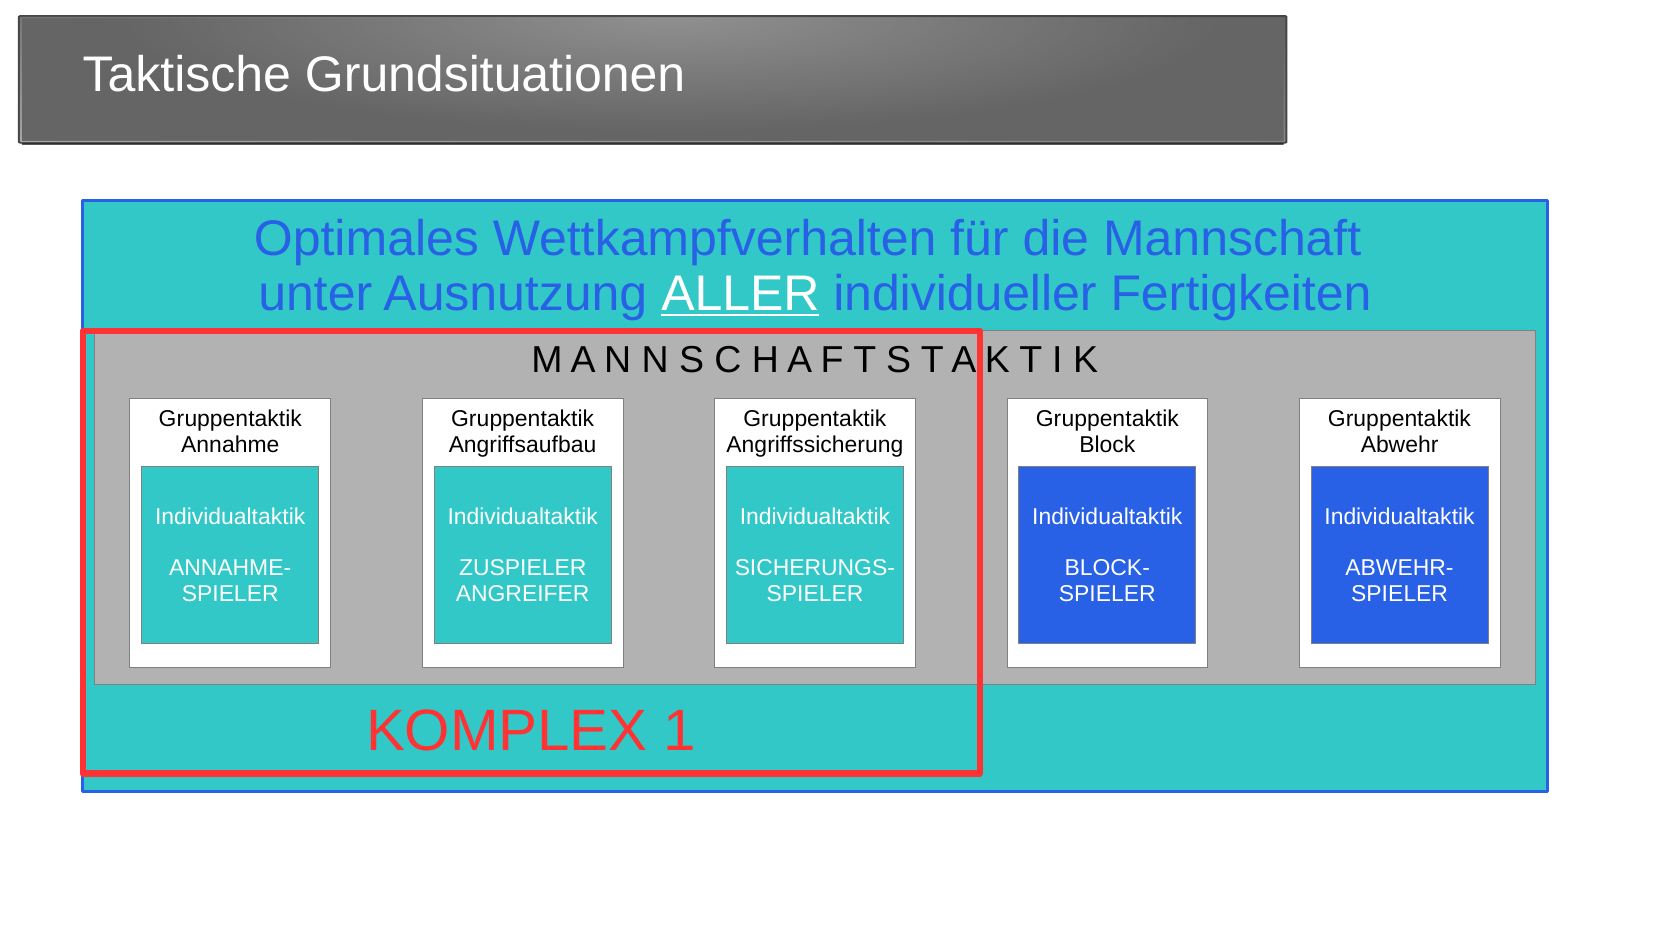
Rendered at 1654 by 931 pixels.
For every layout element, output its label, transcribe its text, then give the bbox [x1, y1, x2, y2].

text_box Individualtaktik ABWEHR- SPIELER [1311, 466, 1489, 644]
text_box Optimales Wettkampfverhalten für die Mannschaft unter Ausnutzung ALLER individueller Fertigkeiten [82, 200, 1548, 792]
text_box M A N N S C H A F T S T A K T I K [980, 330, 1536, 685]
text_box Gruppentaktik Abwehr [1299, 398, 1501, 668]
title Taktische Grundsituationen [82, 29, 1235, 119]
text_box KOMPLEX 1 [82, 330, 980, 774]
text_box Individualtaktik BLOCK- SPIELER [1018, 466, 1196, 644]
text_box Gruppentaktik Block [1007, 398, 1208, 668]
